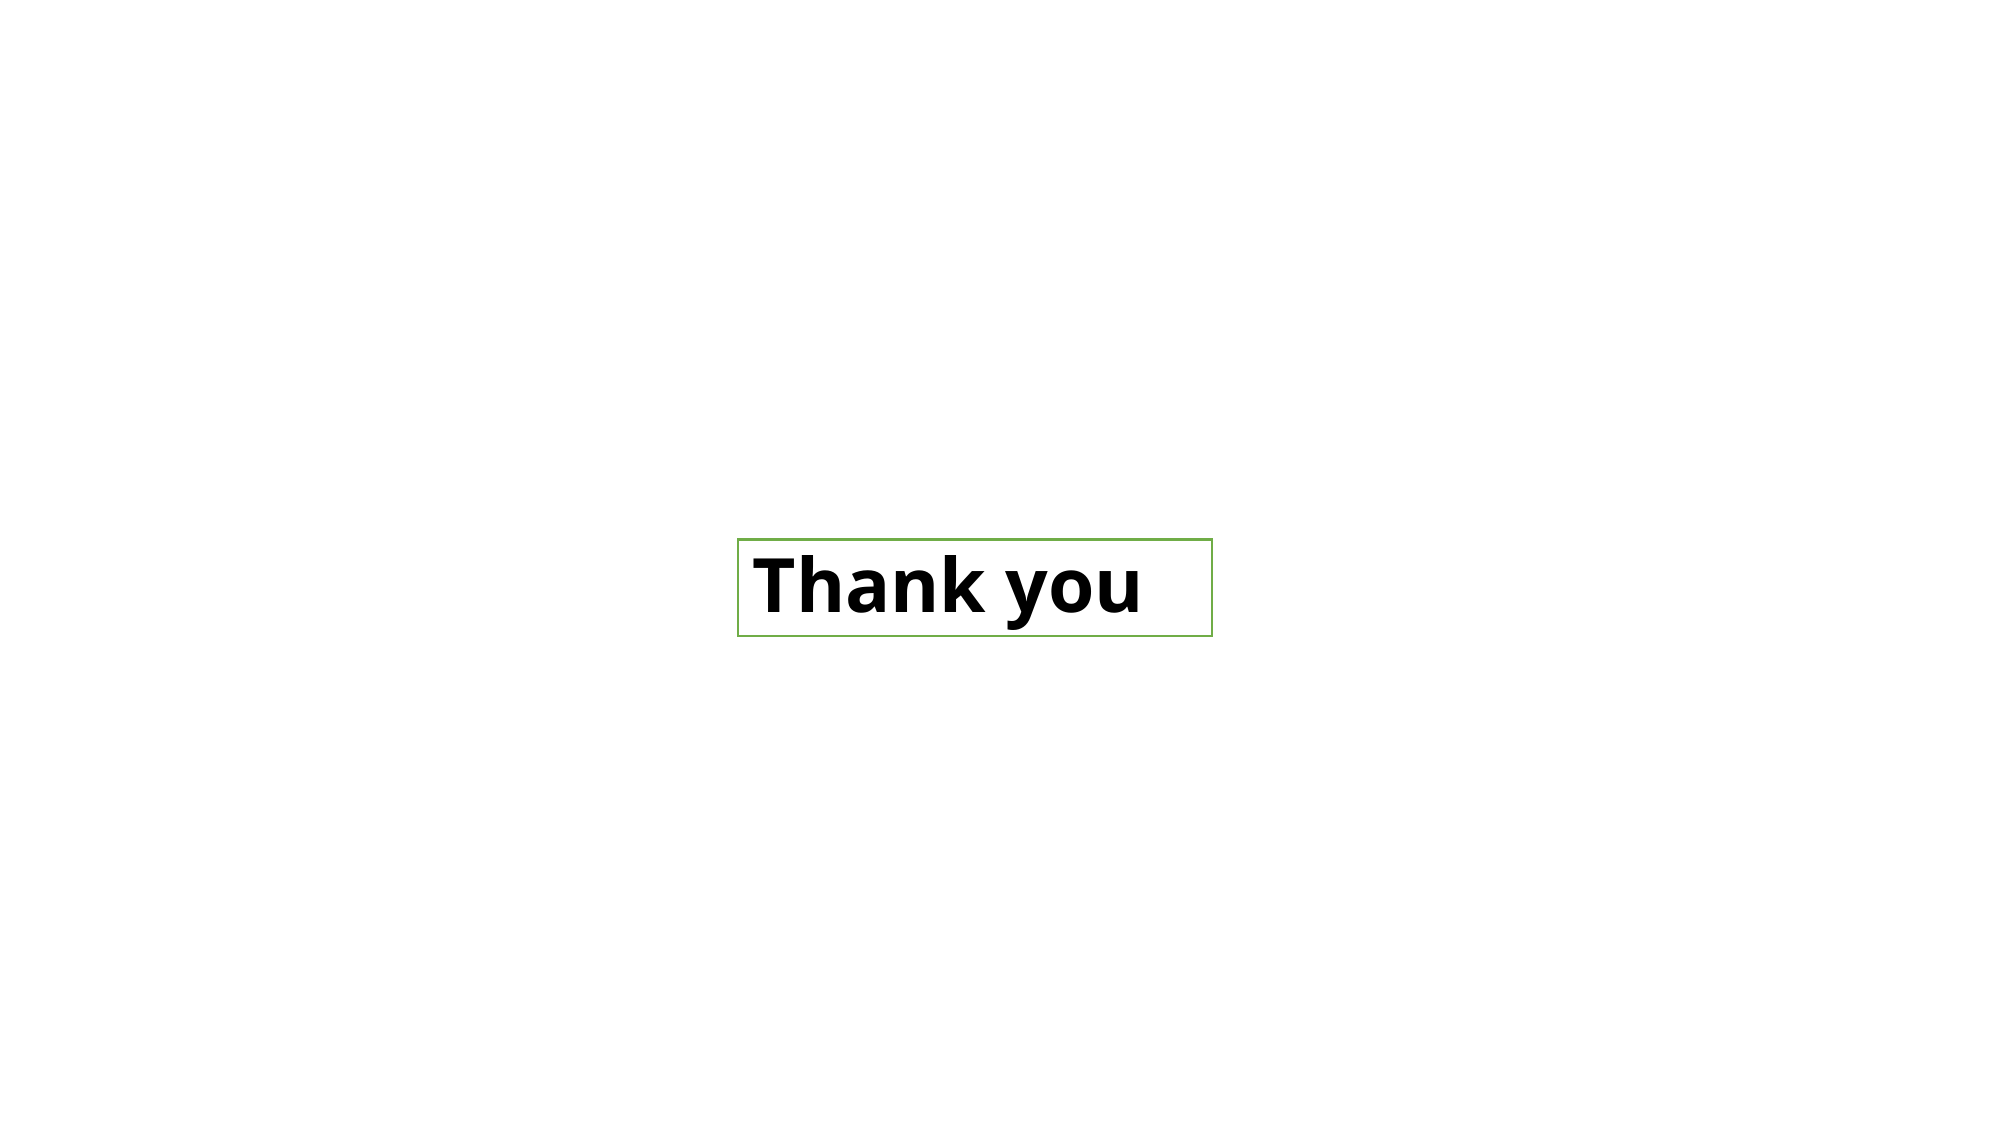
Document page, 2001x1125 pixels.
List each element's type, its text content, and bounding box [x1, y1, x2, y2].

text_box Thank you [737, 539, 1212, 636]
